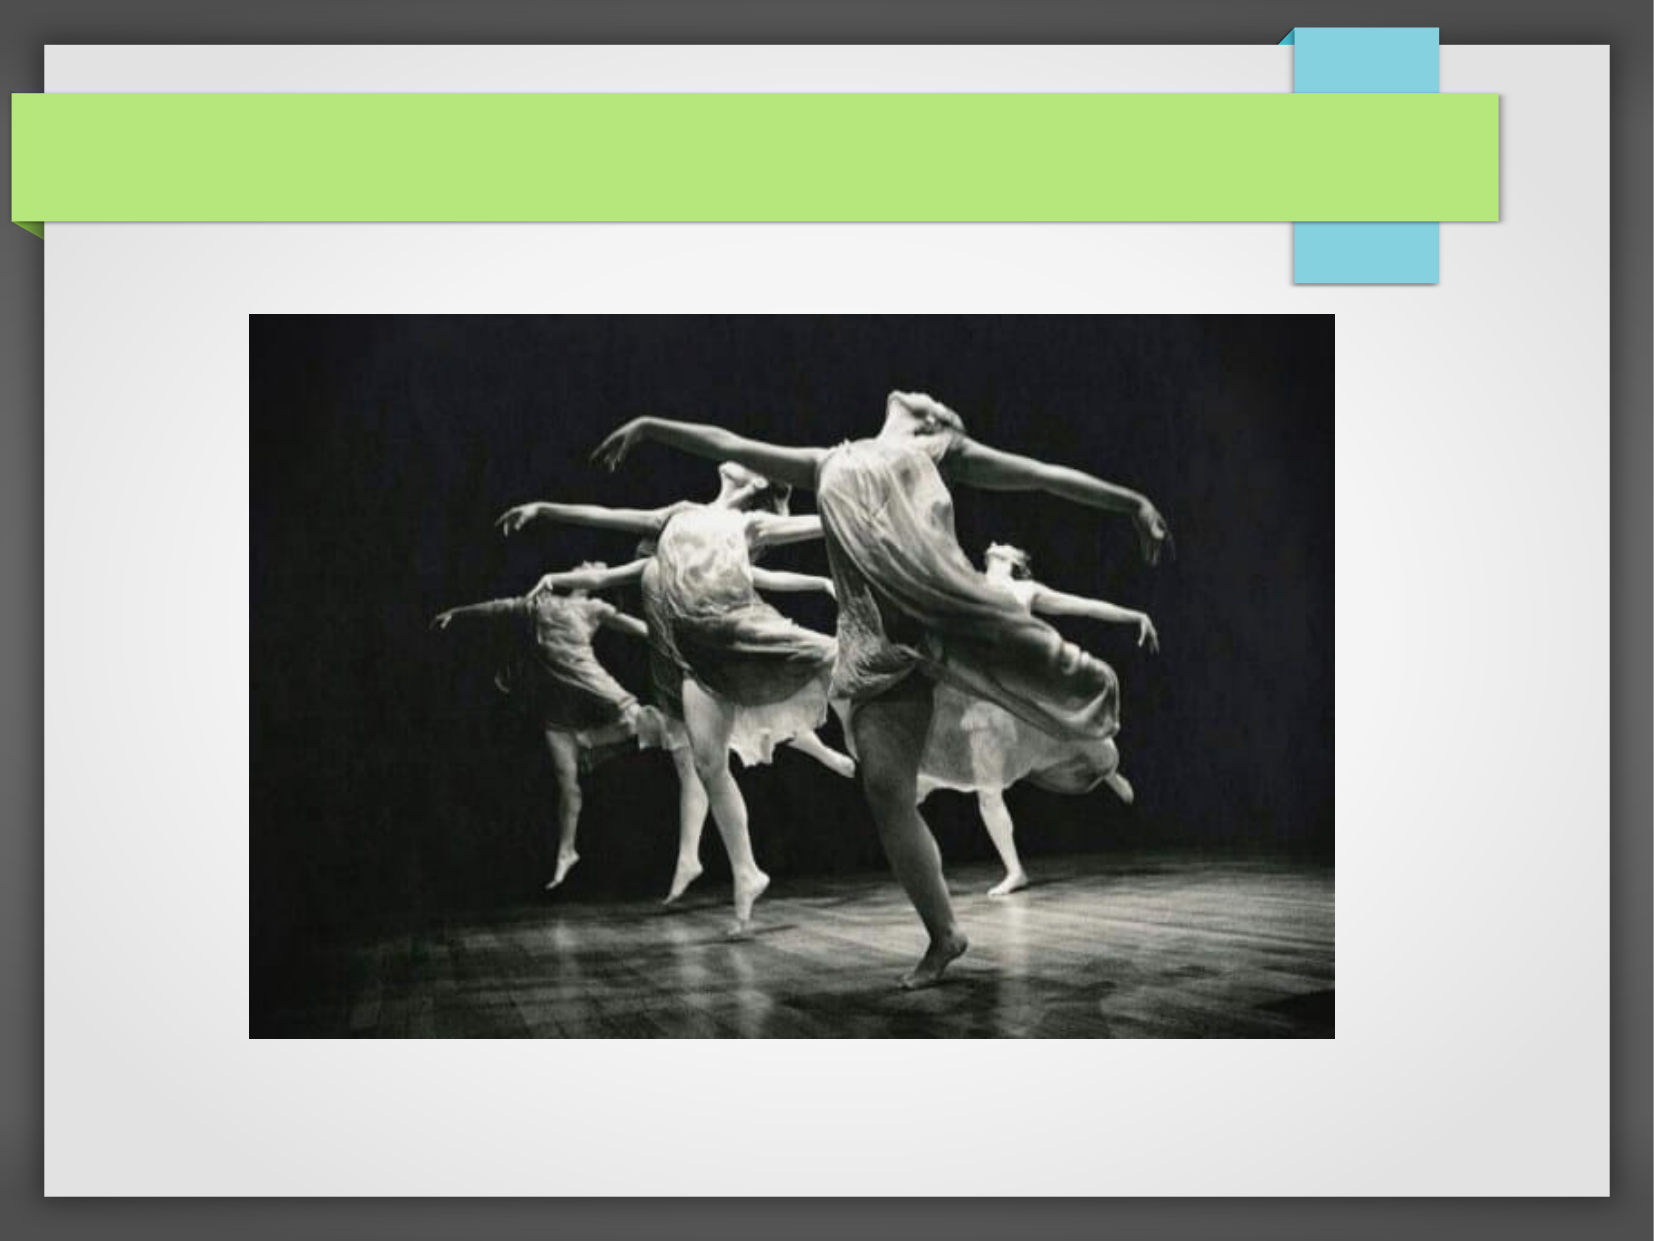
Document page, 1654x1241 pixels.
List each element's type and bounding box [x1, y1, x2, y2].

picture [249, 314, 1335, 1039]
